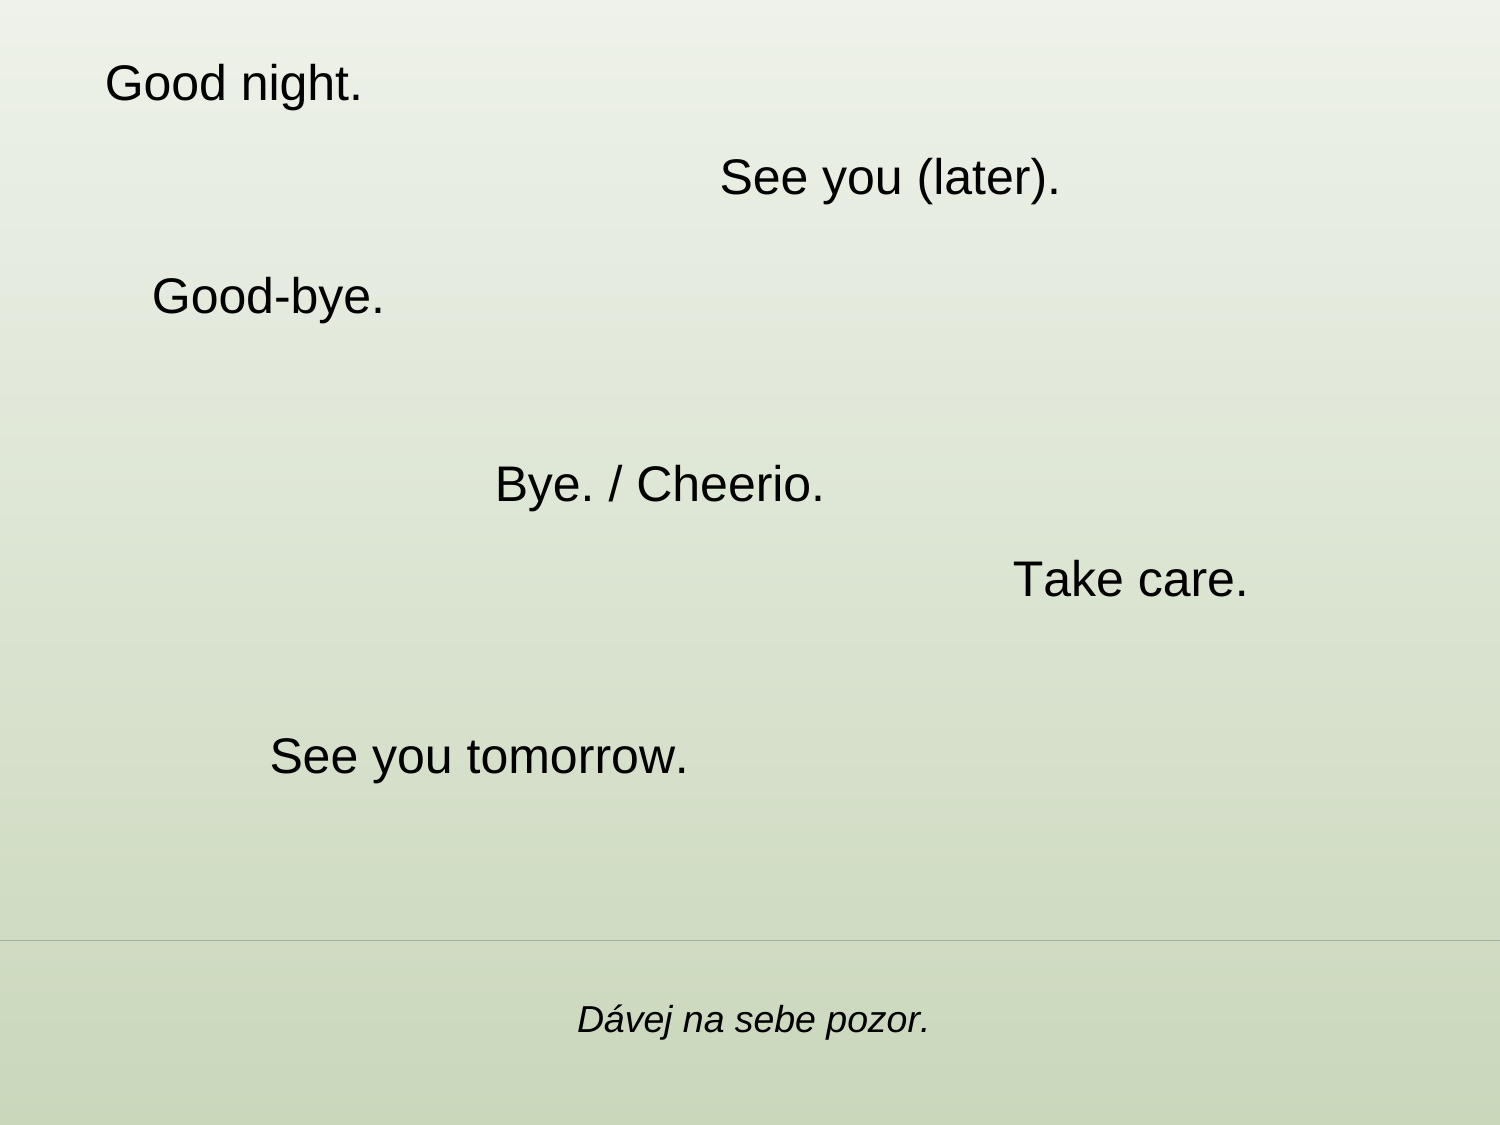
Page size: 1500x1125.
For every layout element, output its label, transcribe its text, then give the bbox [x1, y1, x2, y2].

text_box See you (later). [704, 137, 1077, 213]
text_box Good night. [90, 42, 379, 119]
text_box Good-bye. [137, 255, 401, 331]
text_box Bye. / Cheerio. [480, 444, 841, 520]
text_box Take care. [998, 538, 1436, 615]
text_box See you tomorrow. [254, 716, 705, 792]
text_box Dávej na sebe pozor. [562, 987, 946, 1049]
